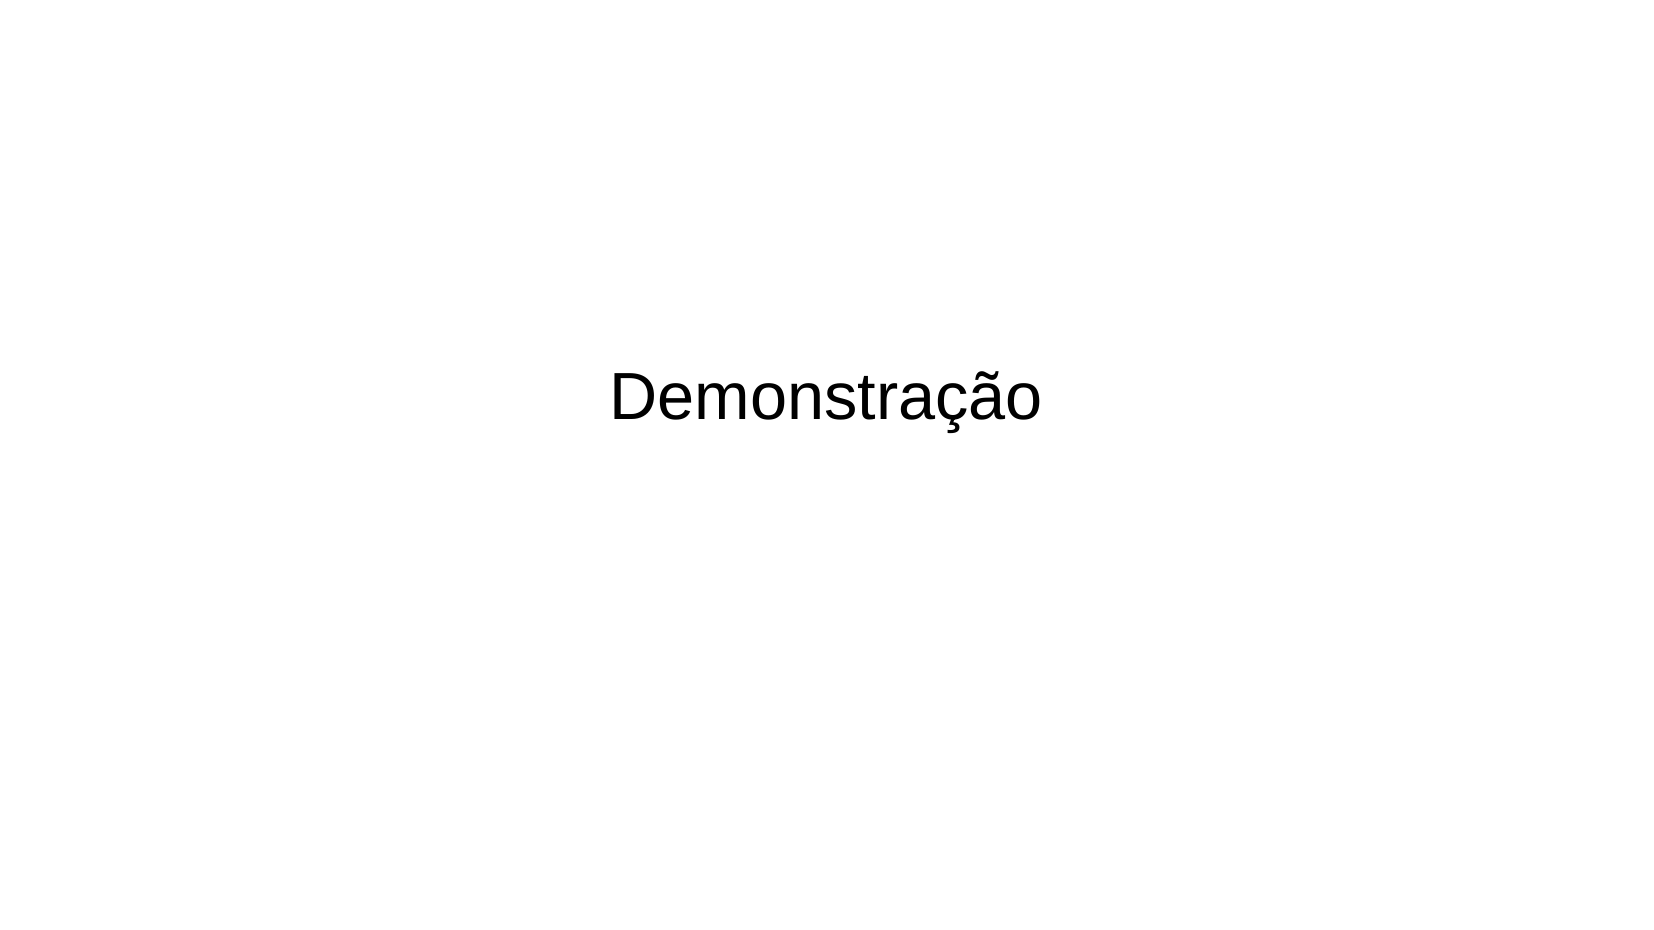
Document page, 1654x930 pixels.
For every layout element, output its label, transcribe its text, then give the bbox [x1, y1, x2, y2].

subtitle Demonstração [82, 37, 1571, 757]
